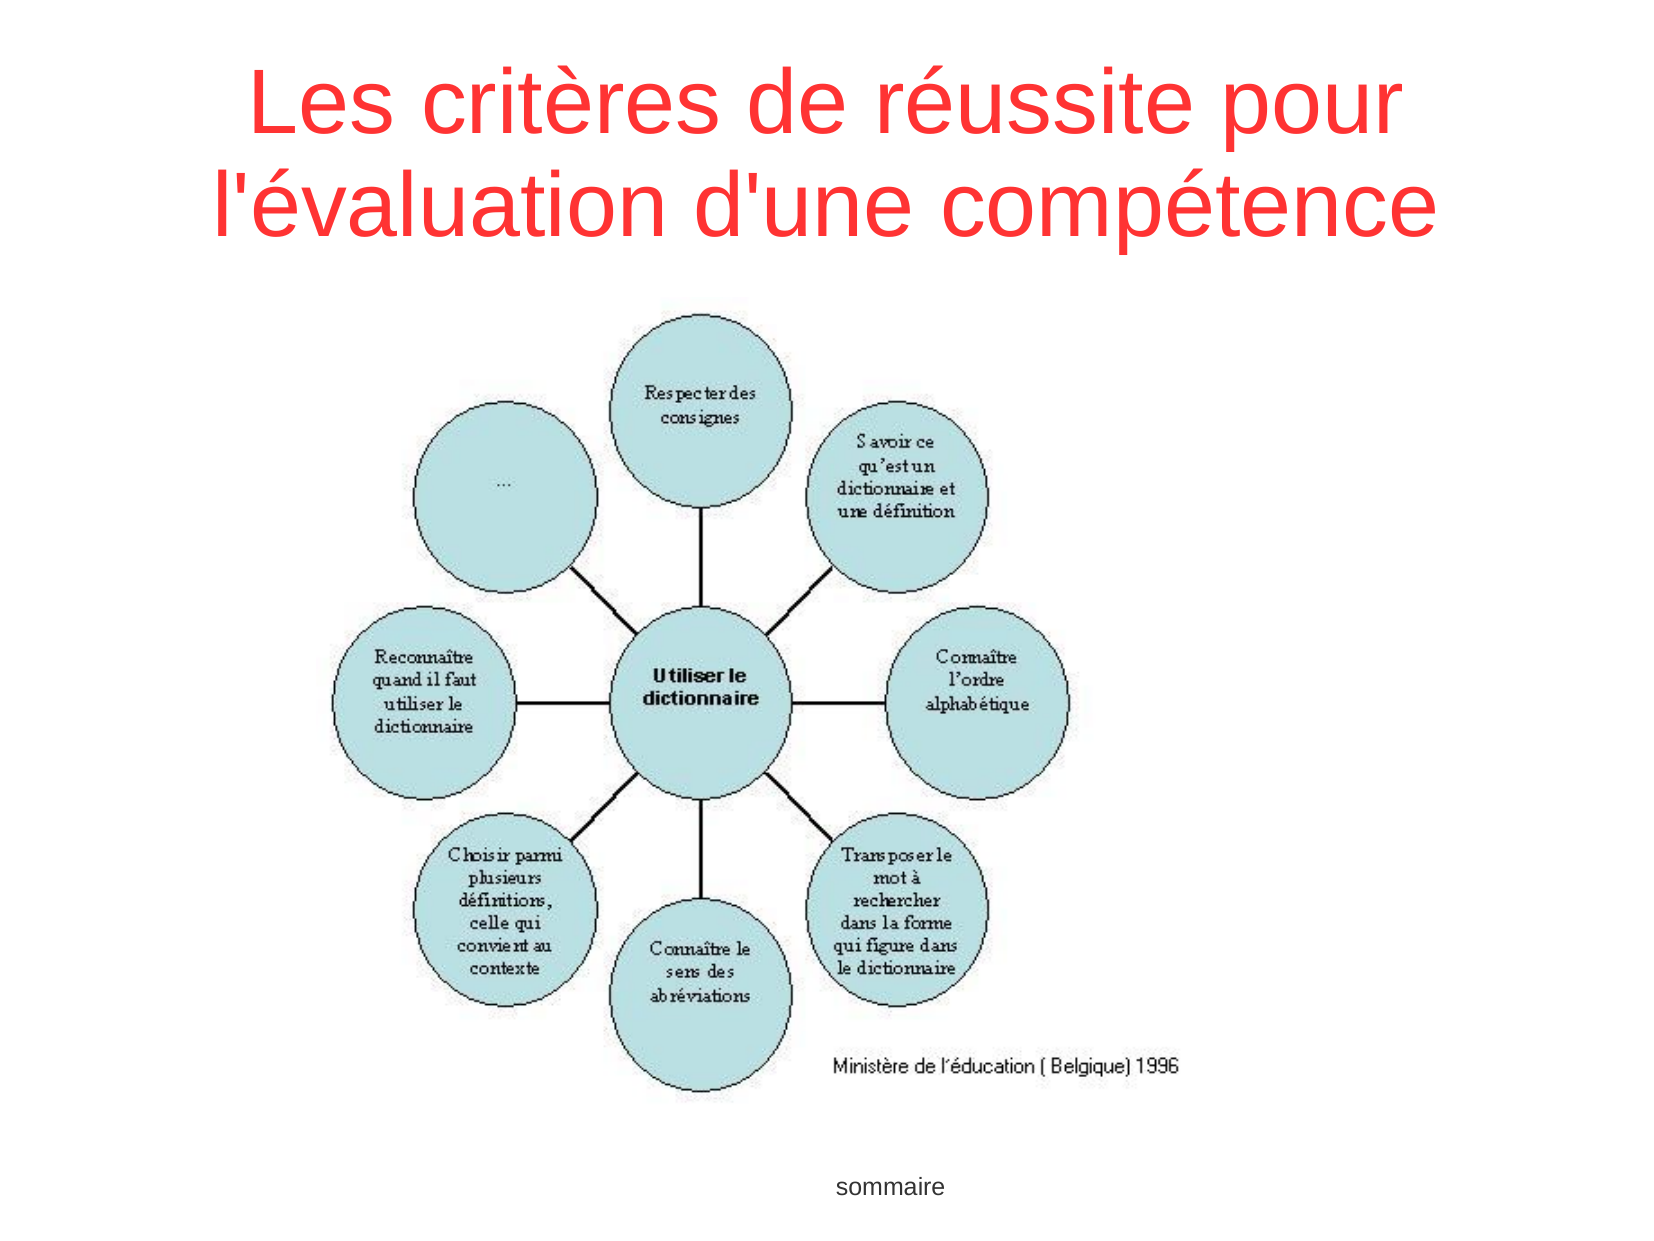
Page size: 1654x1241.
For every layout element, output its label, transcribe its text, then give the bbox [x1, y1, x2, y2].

text_box sommaire [739, 1165, 1042, 1209]
title Les critères de réussite pour l'évaluation d'une compétence [82, 50, 1571, 256]
picture [316, 297, 1643, 1110]
